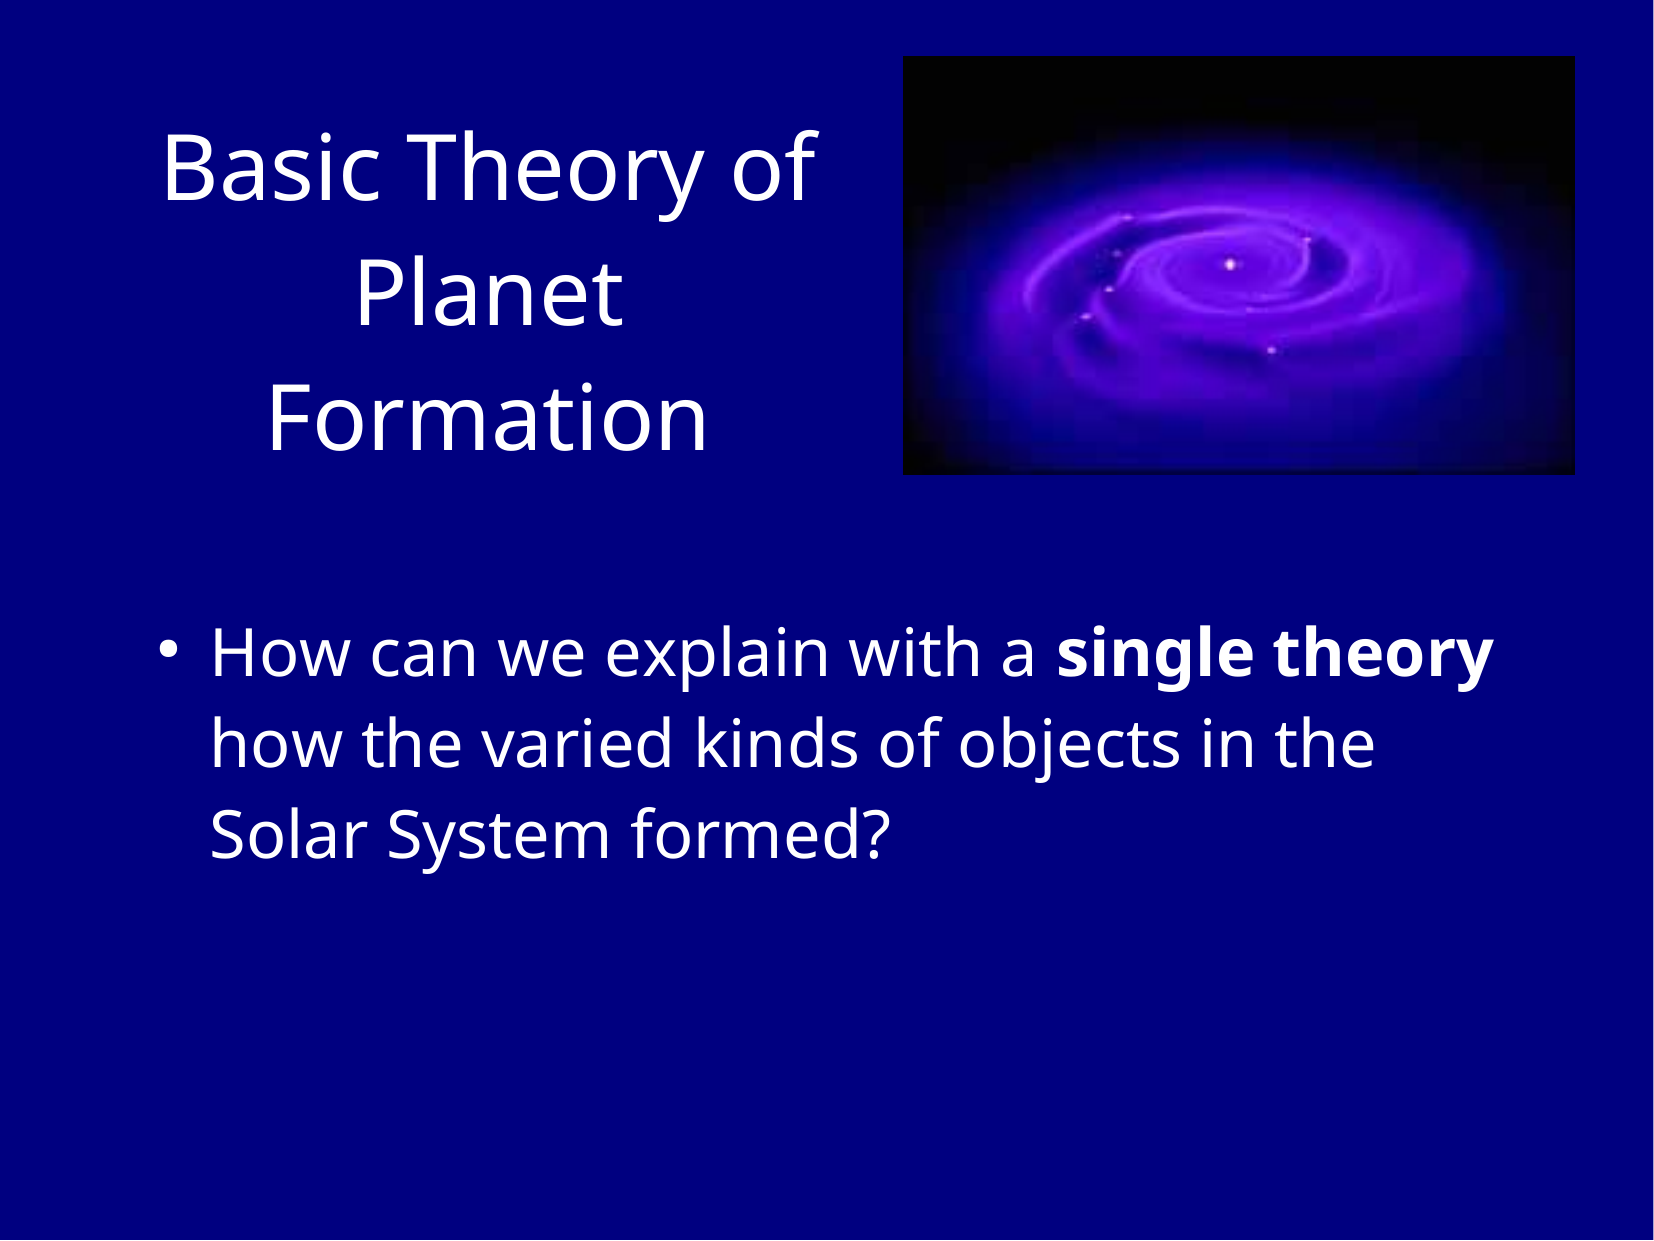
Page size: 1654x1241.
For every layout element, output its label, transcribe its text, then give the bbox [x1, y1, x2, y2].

picture [903, 56, 1575, 475]
title Basic Theory of Planet Formation [125, 67, 852, 512]
list How can we explain with a single theory how the varied kinds of objects in the Solar System formed? [138, 605, 1551, 1162]
